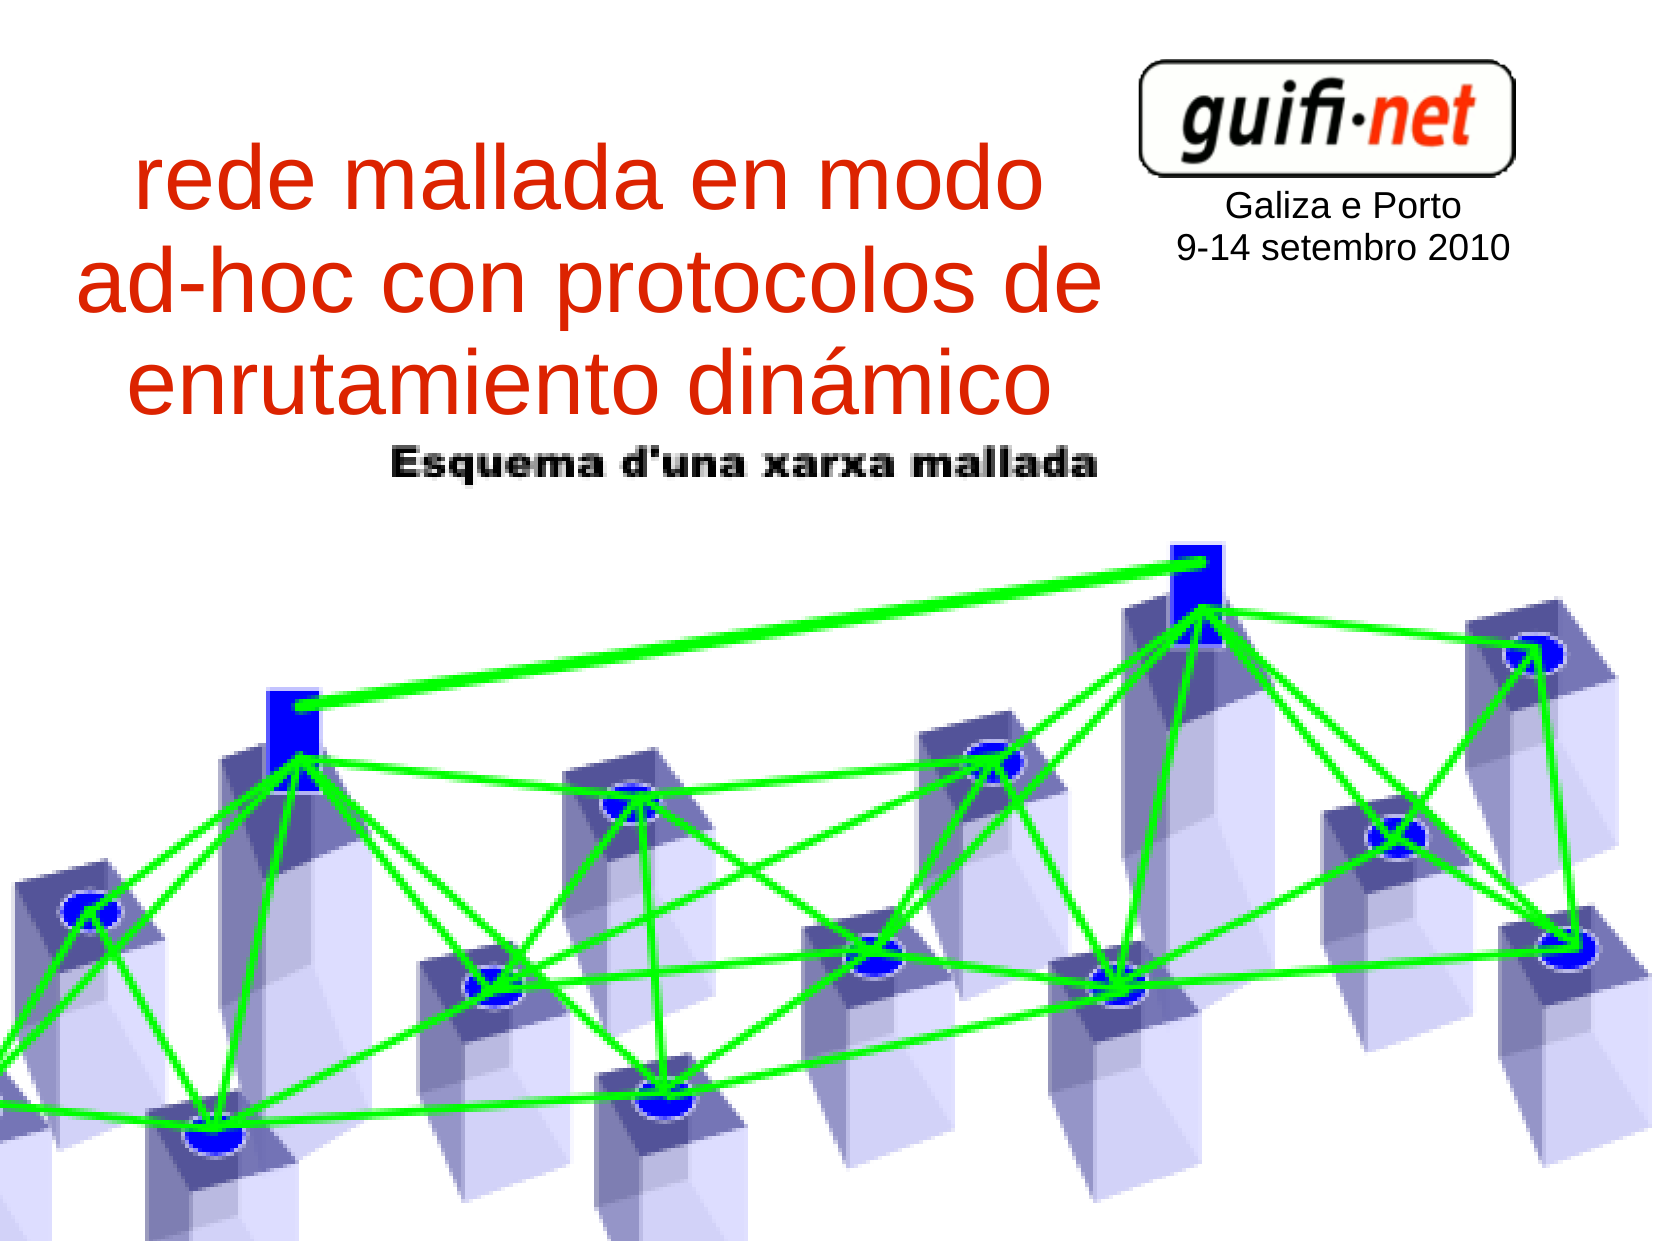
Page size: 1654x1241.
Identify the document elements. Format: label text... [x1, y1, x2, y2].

text_box Galiza e Porto 9-14 setembro 2010 [1033, 177, 1654, 277]
title rede mallada en modo ad-hoc con protocolos de enrutamiento dinámico [59, 59, 1123, 295]
picture [1137, 59, 1516, 177]
picture [0, 295, 1654, 1241]
